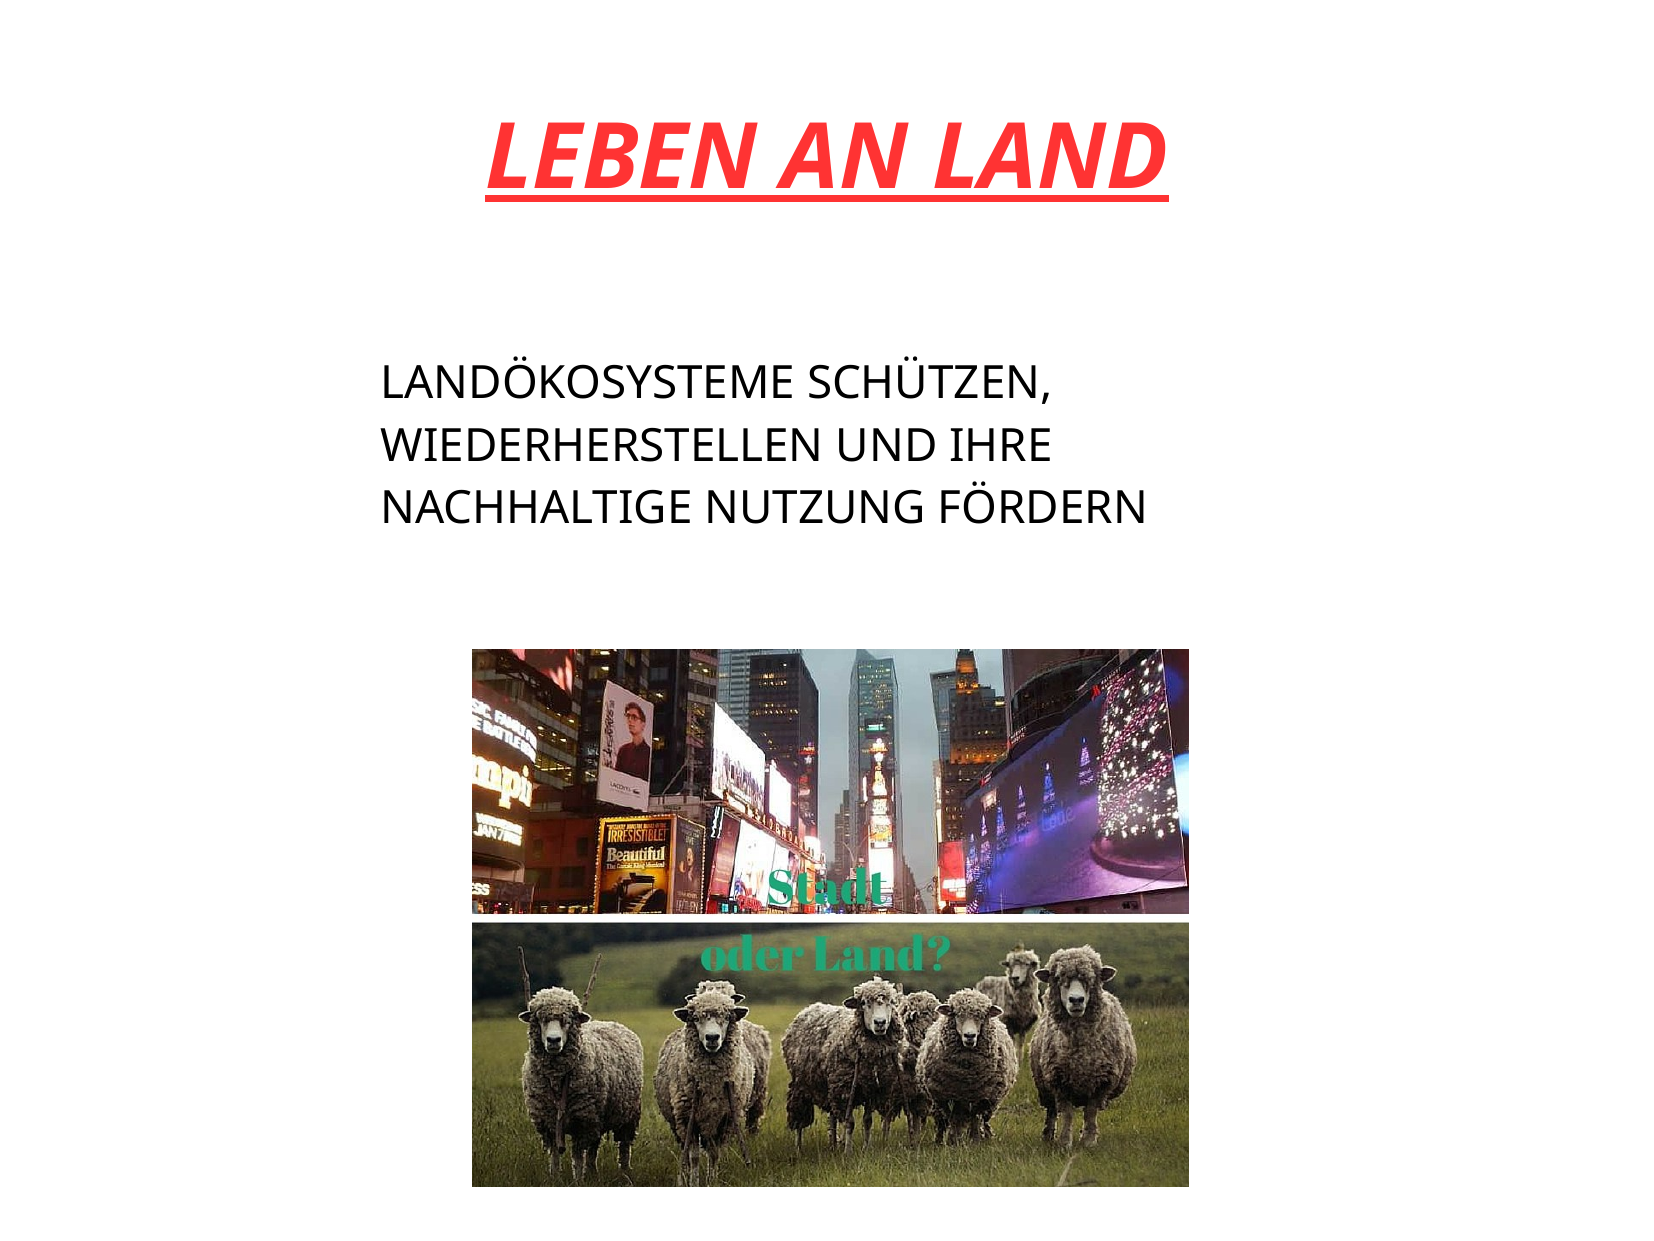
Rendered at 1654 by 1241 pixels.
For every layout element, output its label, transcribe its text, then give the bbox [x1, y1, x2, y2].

title LEBEN AN LAND [82, 49, 1571, 257]
text_box LANDÖKOSYSTEME SCHÜTZEN, WIEDERHERSTELLEN UND IHRE NACHHALTIGE NUTZUNG FÖRDERN [366, 342, 1300, 547]
picture [472, 649, 1189, 1187]
